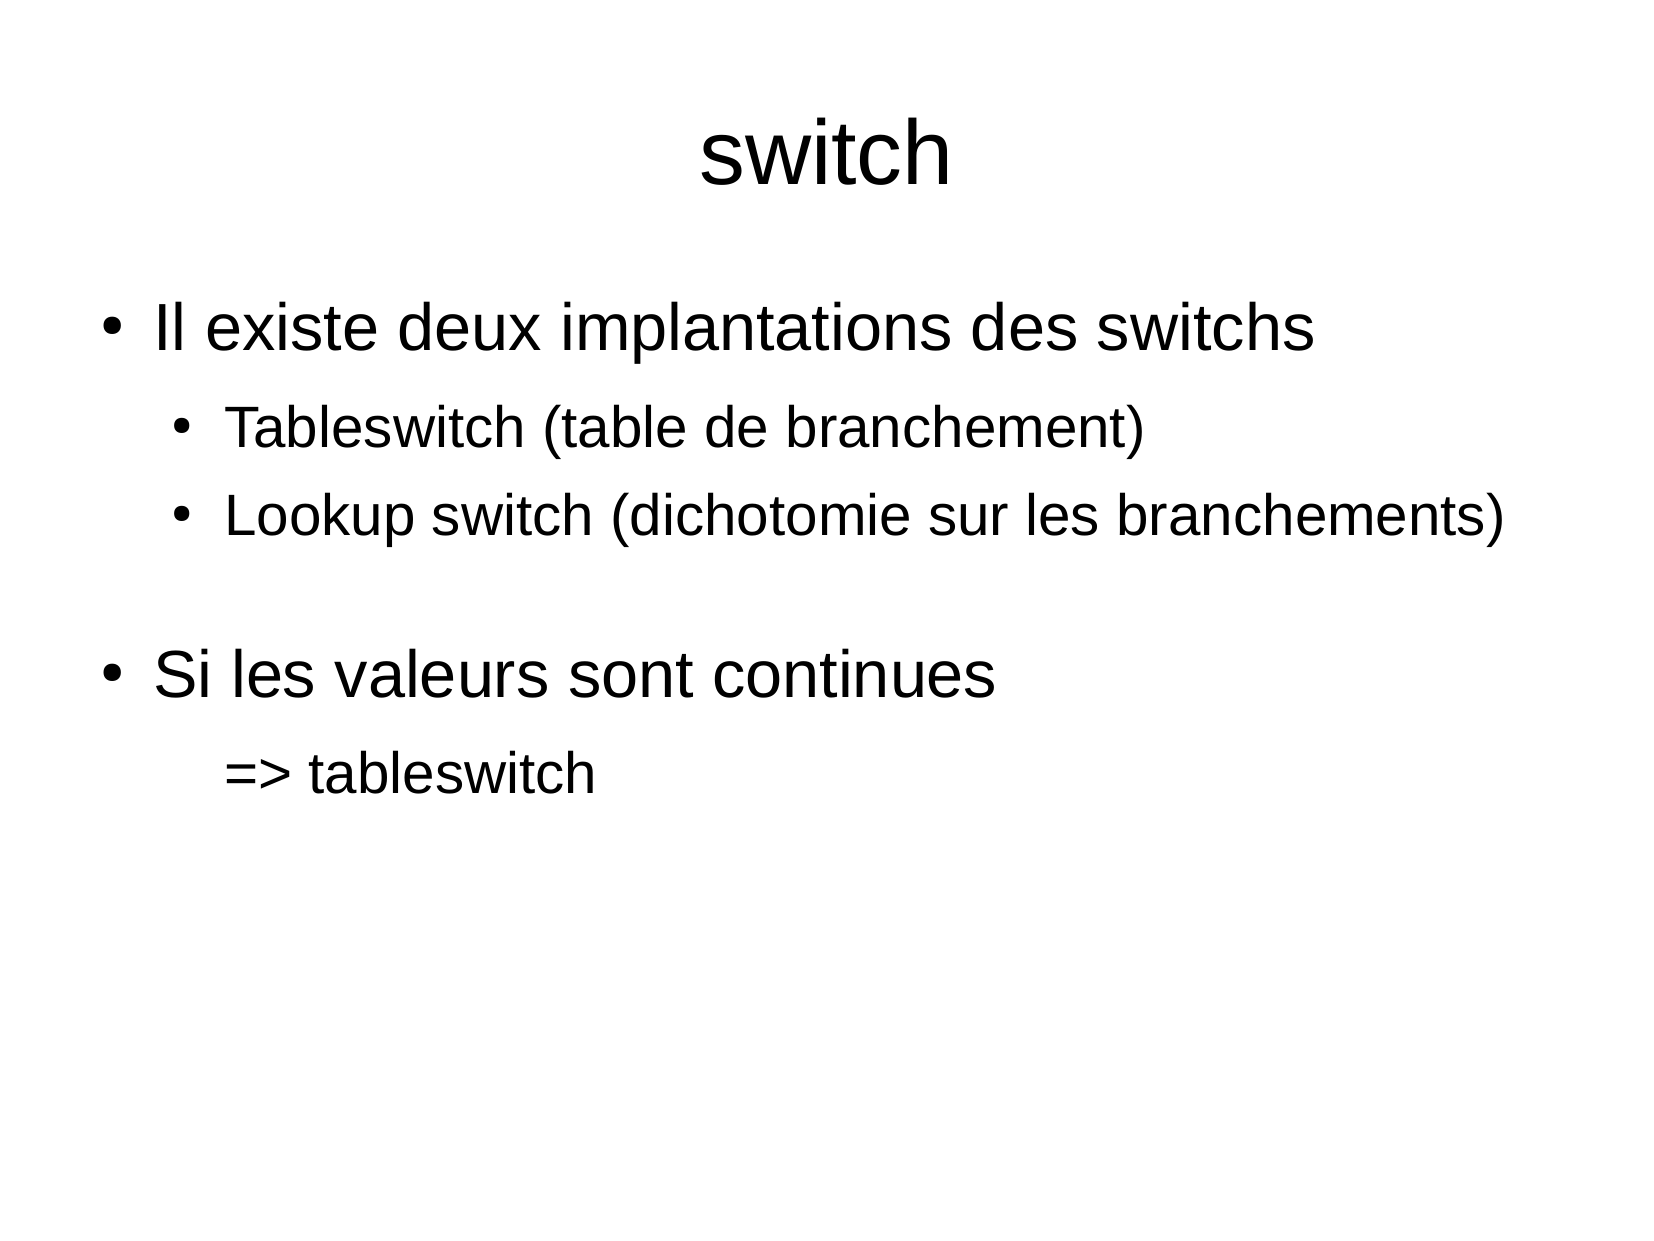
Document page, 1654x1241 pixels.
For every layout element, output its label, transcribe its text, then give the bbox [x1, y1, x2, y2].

list Il existe deux implantations des switchs Tableswitch (table de branchement) Lookup switch (dichotomie sur les branchements) Si les valeurs sont continues => tableswitch [82, 290, 1571, 1094]
title switch [82, 56, 1571, 250]
